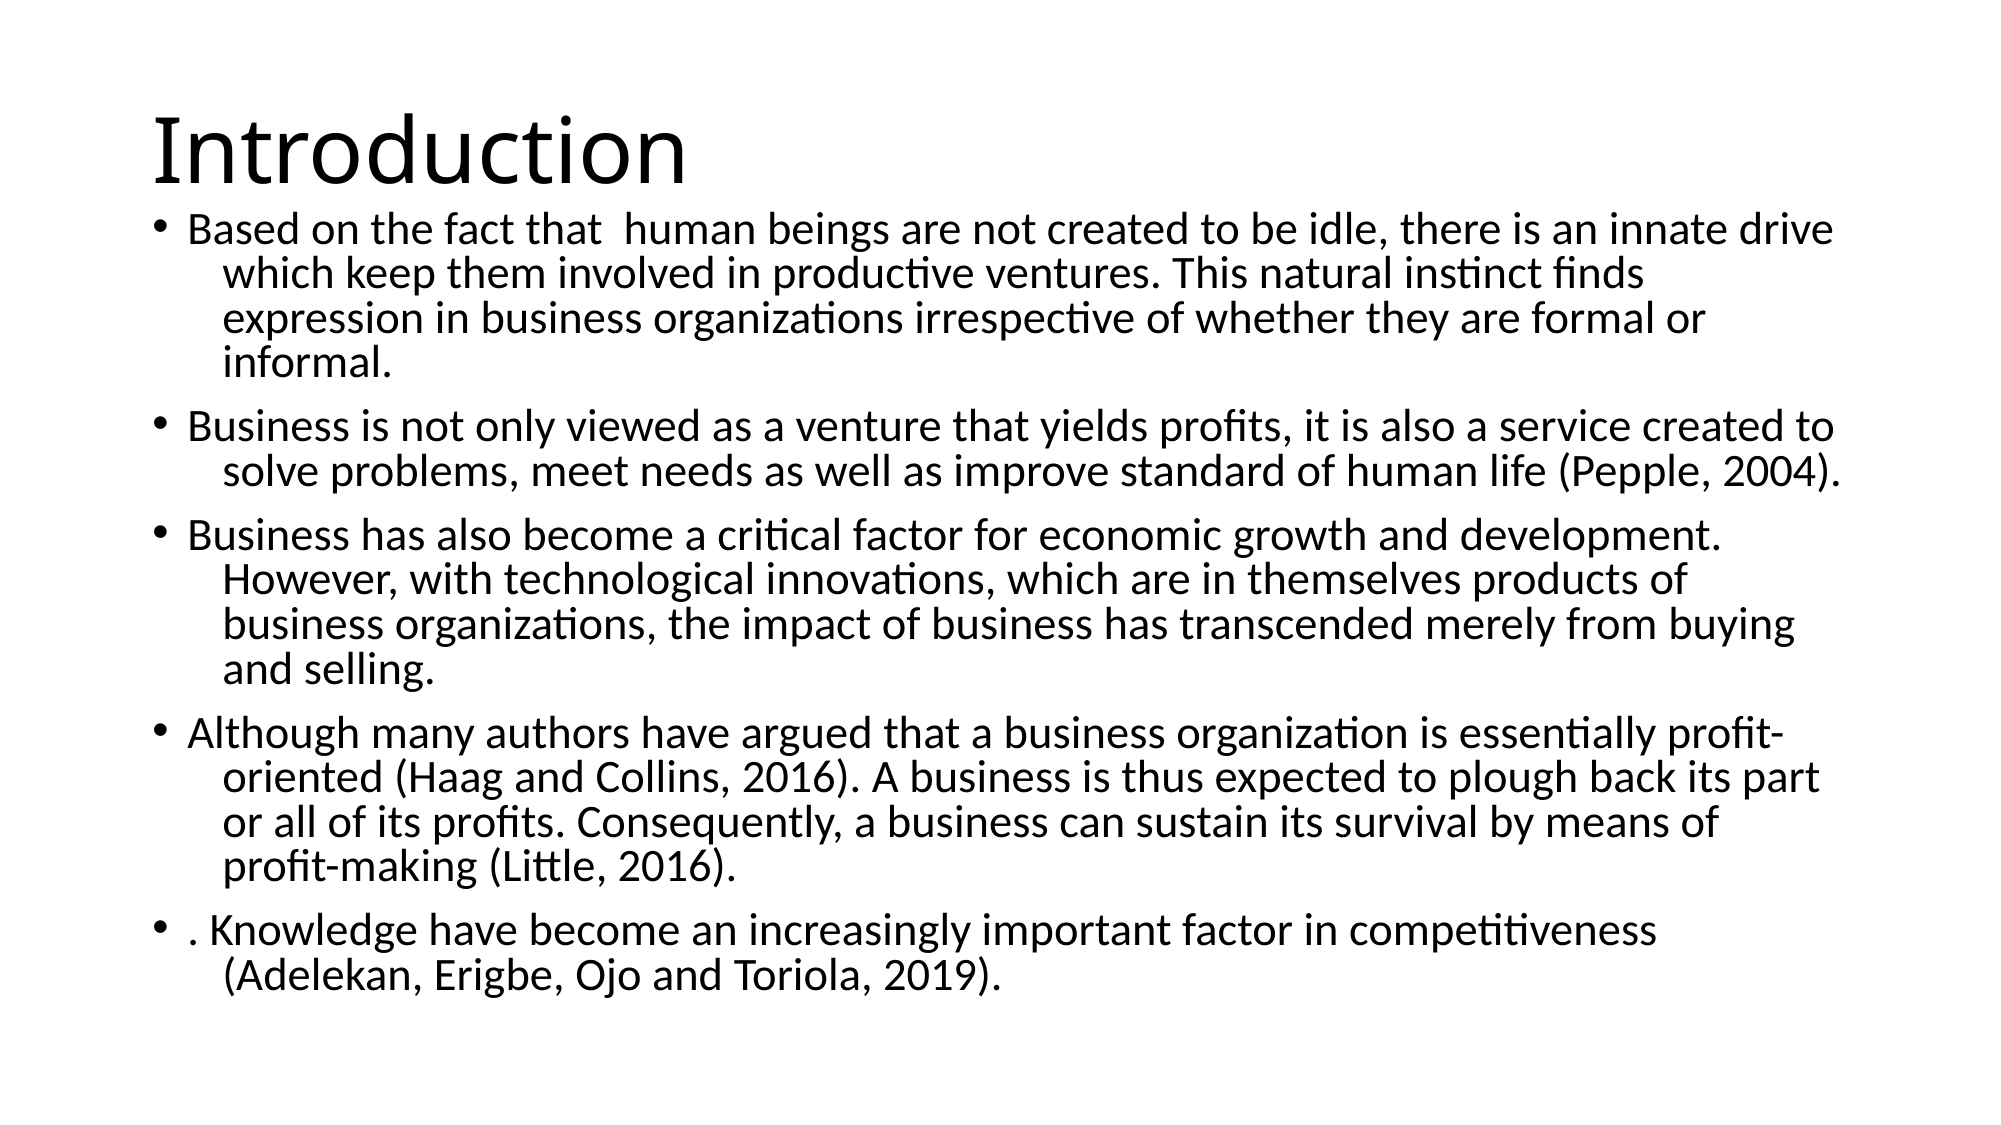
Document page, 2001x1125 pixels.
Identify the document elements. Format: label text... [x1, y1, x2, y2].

list Based on the fact that human beings are not created to be idle, there is an innate drive which keep them involved in productive ventures. This natural instinct finds expression in business organizations irrespective of whether they are formal or informal. Business is not only viewed as a venture that yields profits, it is also a service created to solve problems, meet needs as well as improve standard of human life (Pepple, 2004). Business has also become a critical factor for economic growth and development. However, with technological innovations, which are in themselves products of business organizations, the impact of business has transcended merely from buying and selling. Although many authors have argued that a business organization is essentially profit-oriented (Haag and Collins, 2016). A business is thus expected to plough back its part or all of its profits. Consequently, a business can sustain its survival by means of profit-making (Little, 2016). . Knowledge have become an increasingly important factor in competitiveness (Adelekan, Erigbe, Ojo and Toriola, 2019). [137, 201, 1863, 1014]
title Introduction [137, 30, 1863, 201]
